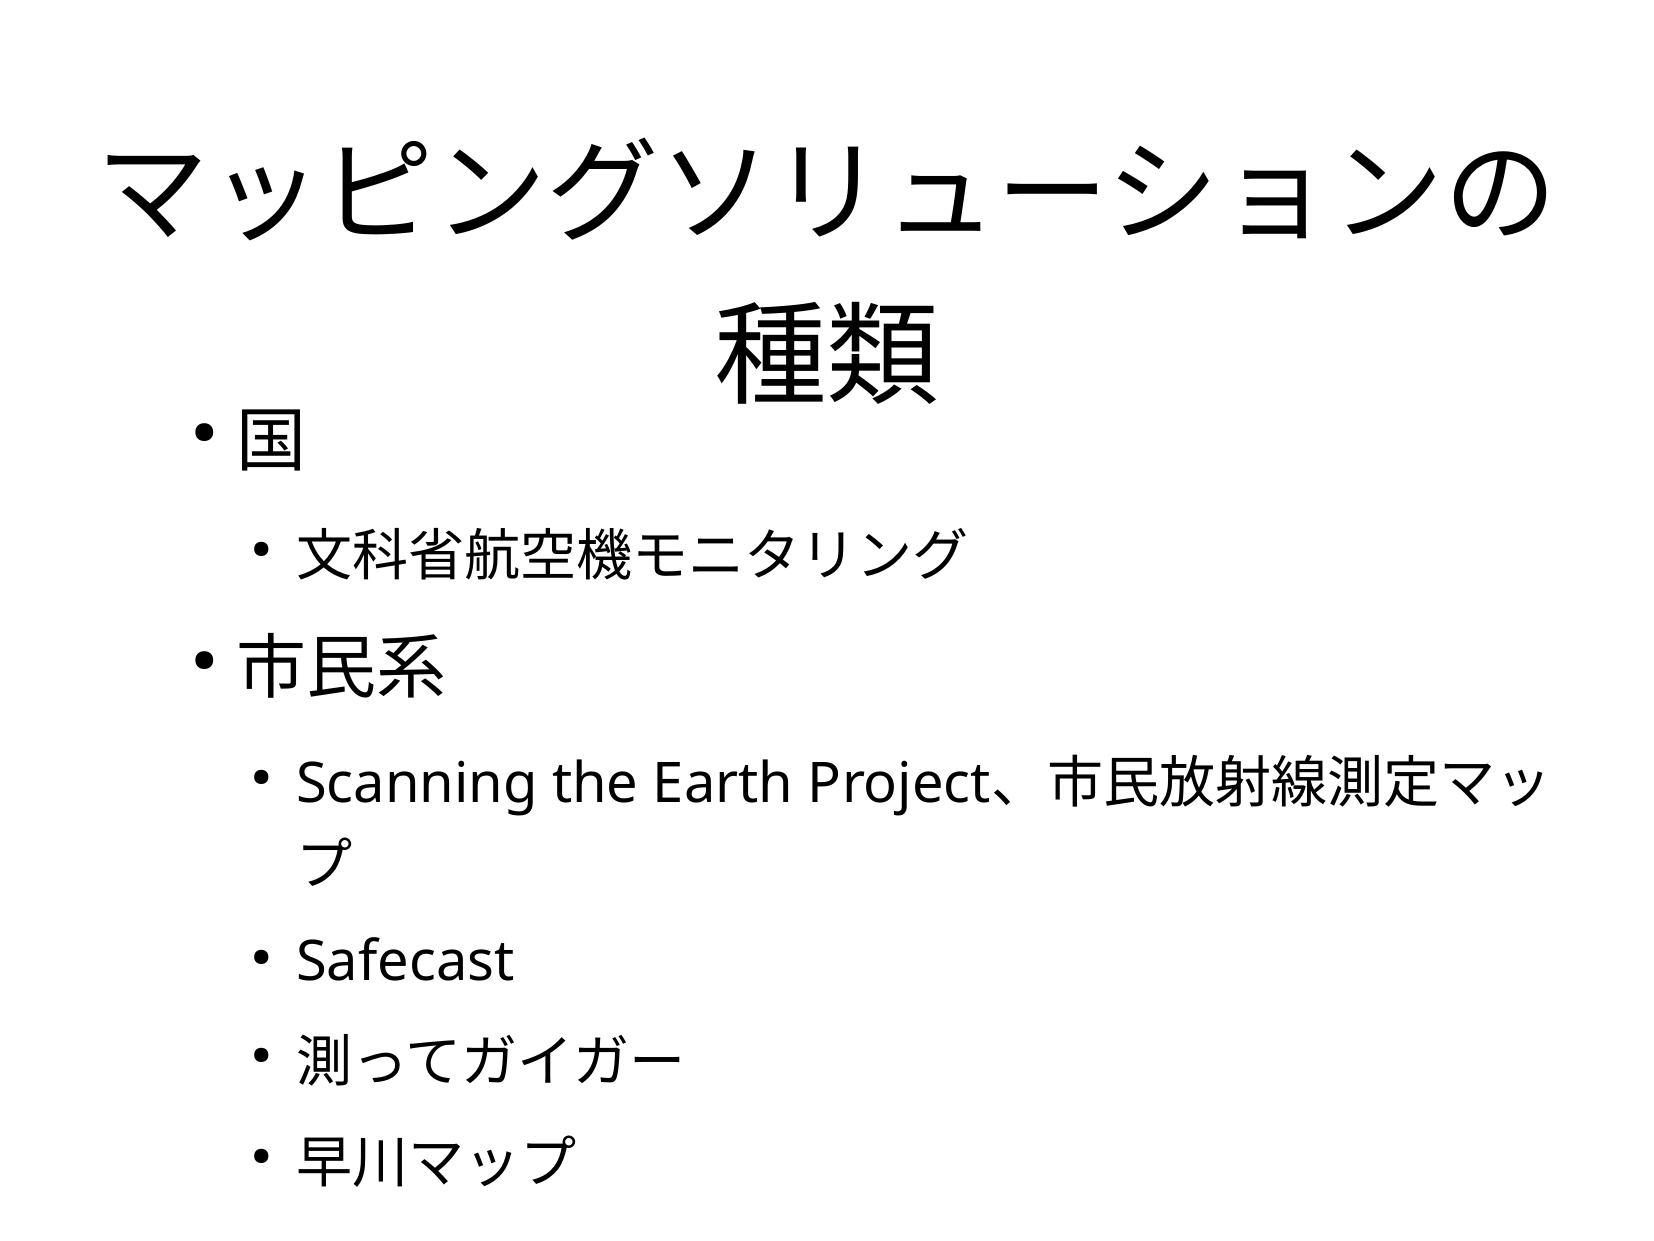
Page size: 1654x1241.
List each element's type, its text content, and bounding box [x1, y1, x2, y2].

title マッピングソリューションの種類 [82, 127, 1571, 403]
list 国 文科省航空機モニタリング 市民系 Scanning the Earth Project、市民放射線測定マップ Safecast 測ってガイガー 早川マップ [177, 383, 1571, 1203]
